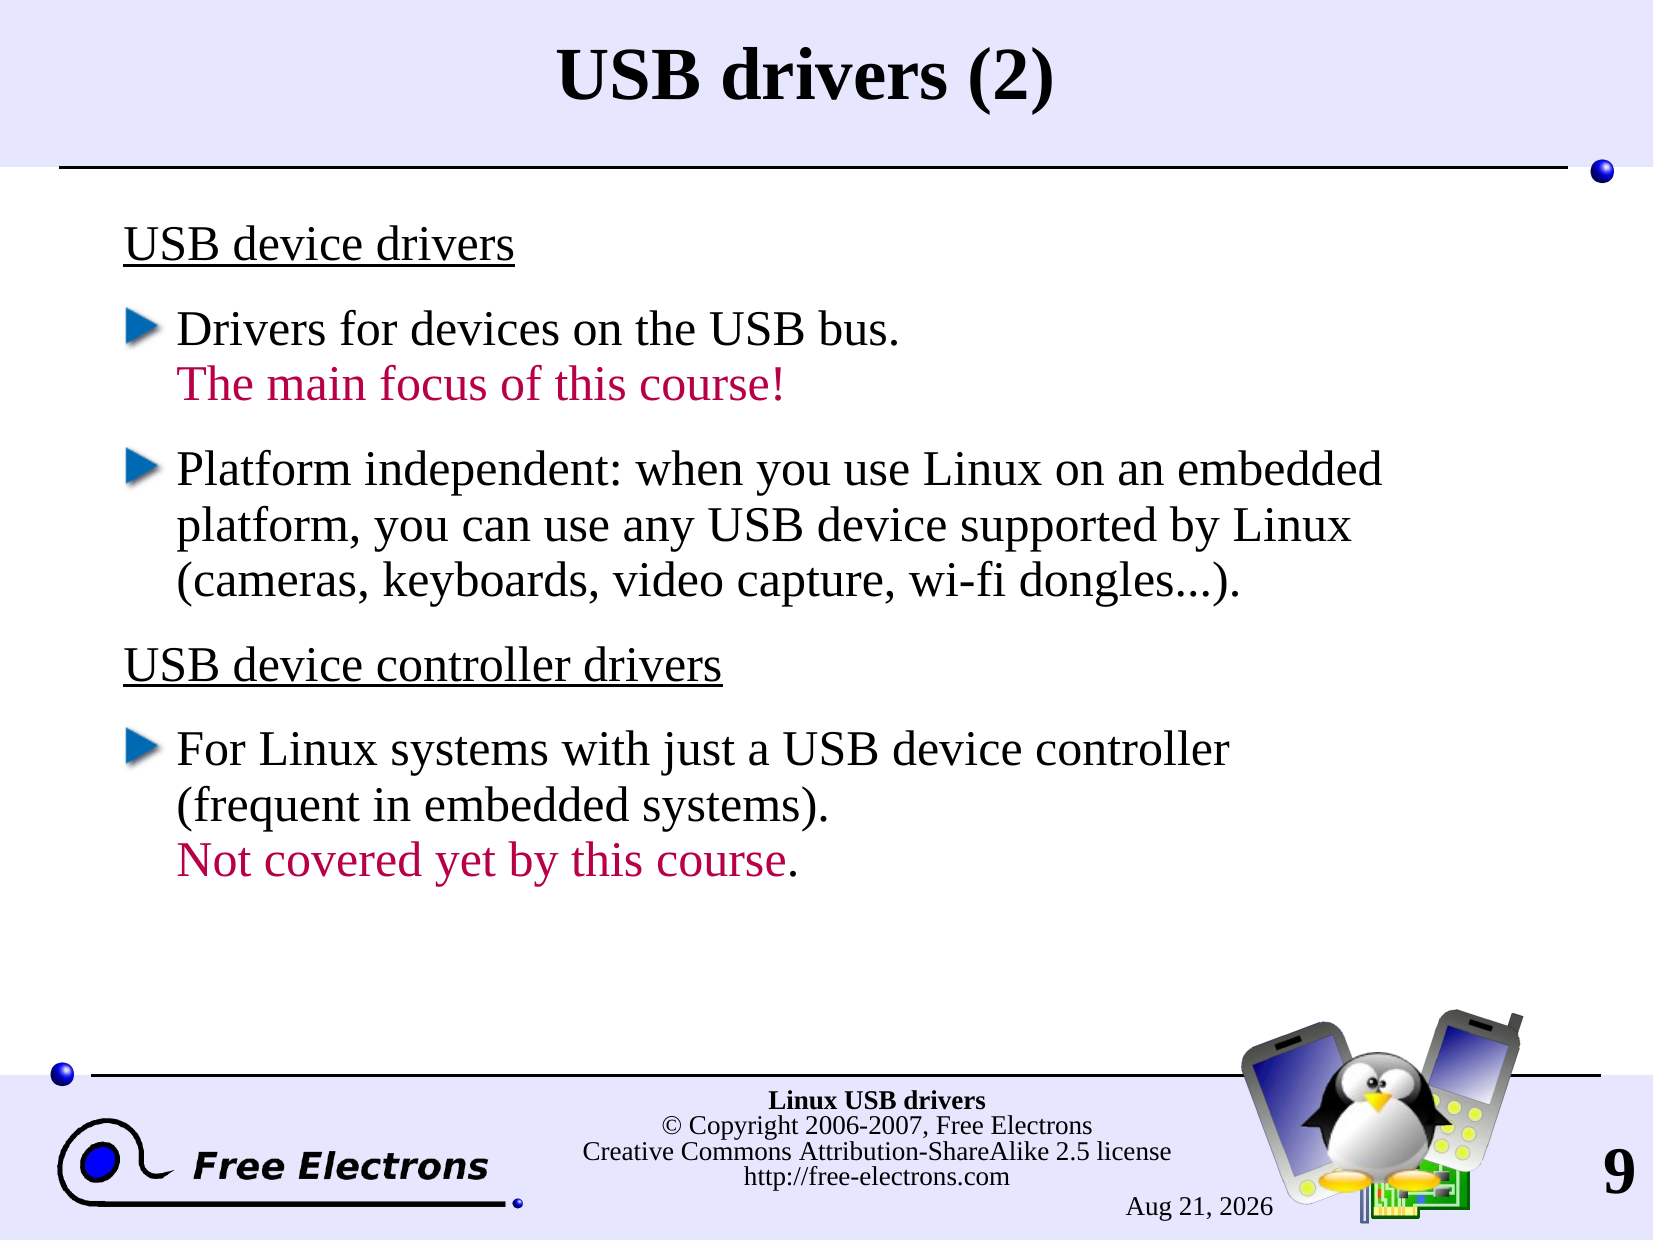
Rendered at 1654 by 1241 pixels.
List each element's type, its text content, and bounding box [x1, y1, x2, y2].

picture [1231, 1007, 1538, 1241]
title USB drivers (2) [60, 25, 1551, 124]
list USB device drivers Drivers for devices on the USB bus. The main focus of this course! Platform independent: when you use Linux on an embedded platform, you can use any USB device supported by Linux (cameras, keyboards, video capture, wi-fi dongles...). USB device controller drivers For Linux systems with just a USB device controller (frequent in embedded systems). Not covered yet by this course. [105, 216, 1518, 1066]
picture [50, 1107, 527, 1216]
